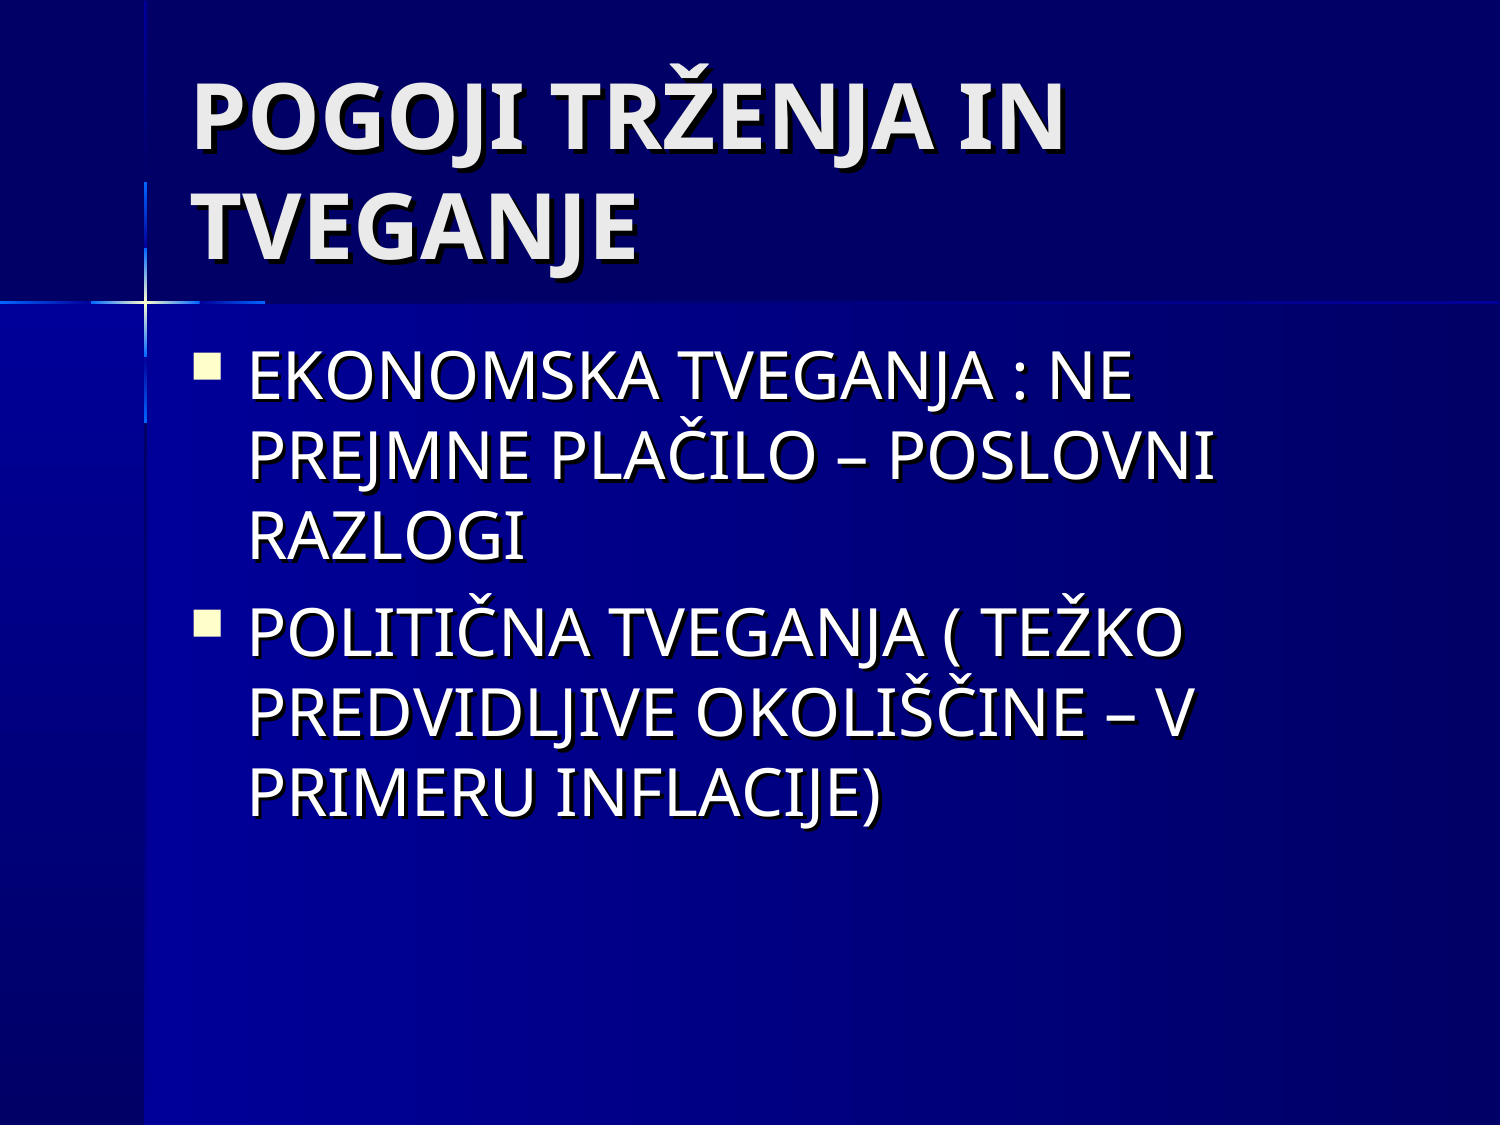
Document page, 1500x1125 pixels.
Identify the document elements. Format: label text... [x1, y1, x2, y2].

list EKONOMSKA TVEGANJA : NE PREJMNE PLAČILO – POSLOVNI RAZLOGI POLITIČNA TVEGANJA ( TEŽKO PREDVIDLJIVE OKOLIŠČINE – V PRIMERU INFLACIJE) [174, 324, 1413, 1001]
title POGOJI TRŽENJA IN TVEGANJE [174, 49, 1413, 285]
